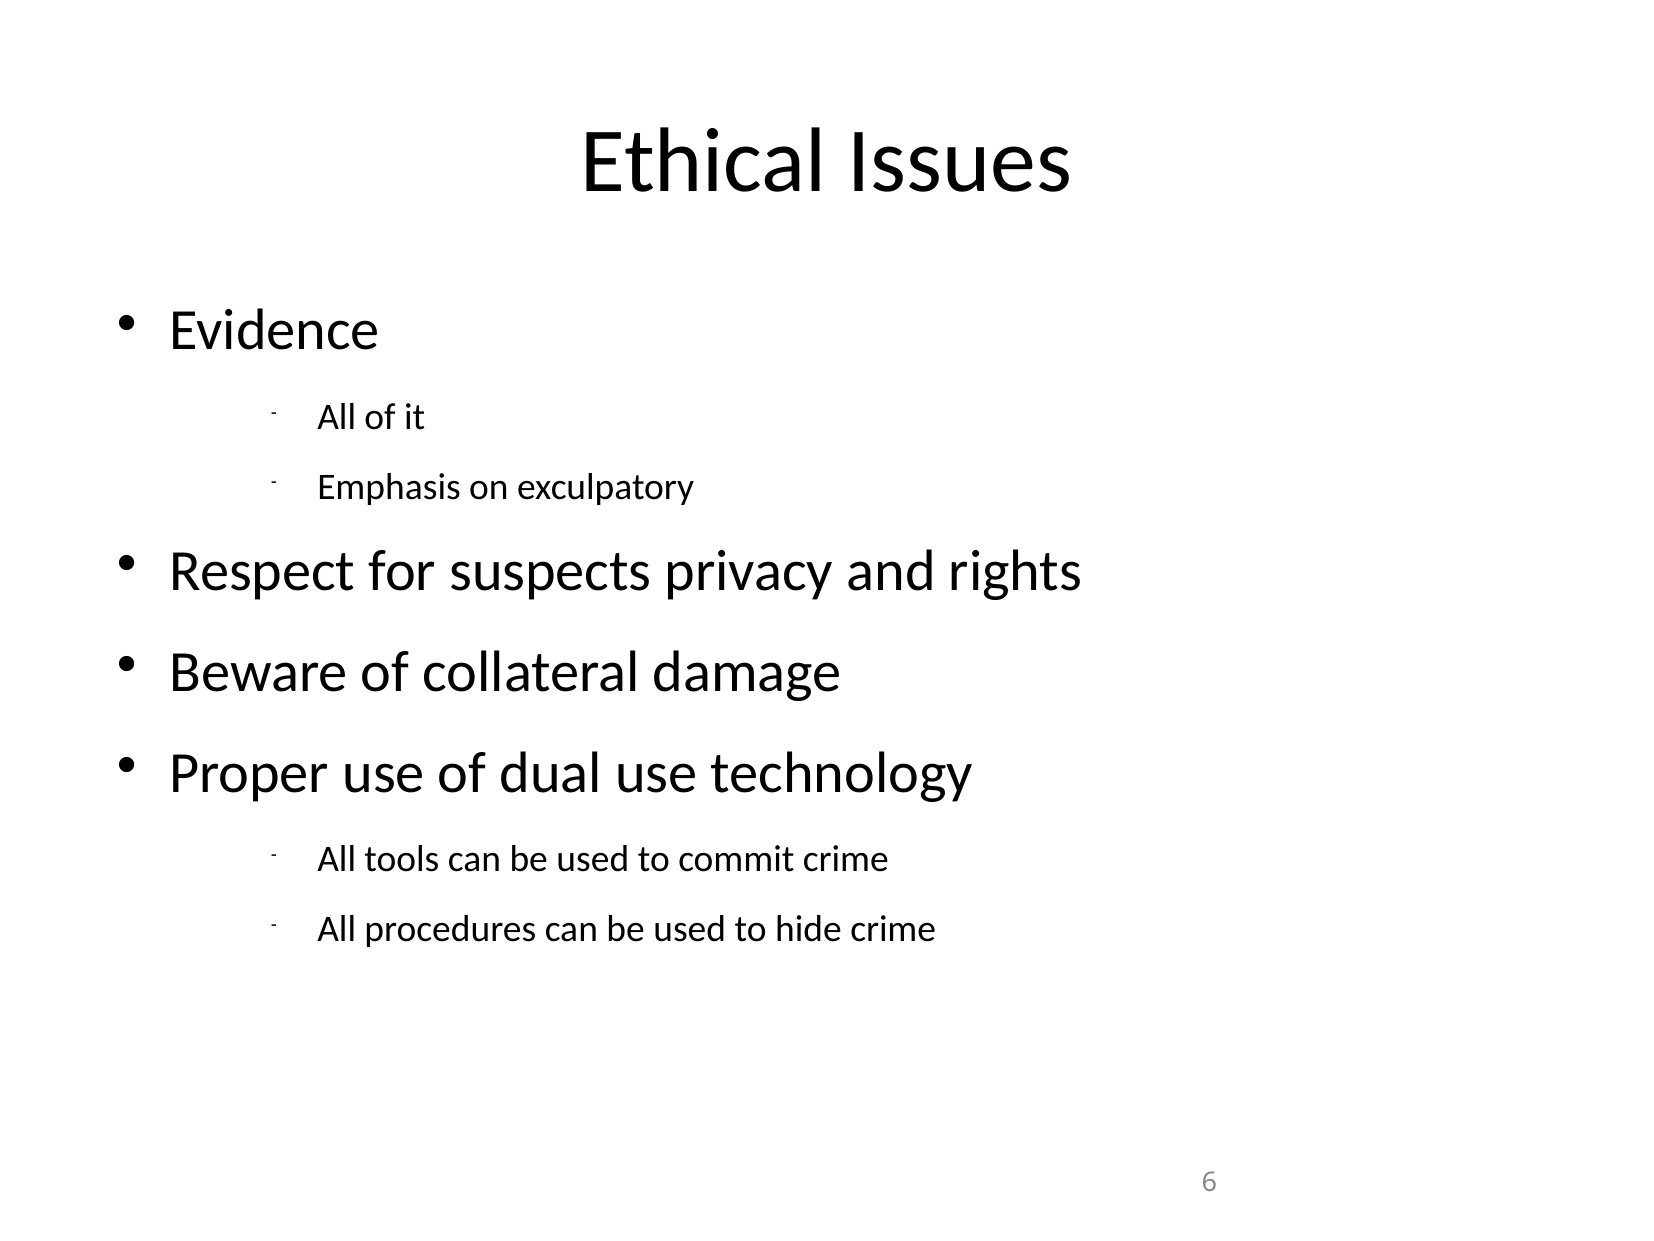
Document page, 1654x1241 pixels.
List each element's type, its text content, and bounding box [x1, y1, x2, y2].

text_box Evidence All of it Emphasis on exculpatory Respect for suspects privacy and rights Beware of collateral damage Proper use of dual use technology All tools can be used to commit crime All procedures can be used to hide crime [82, 290, 1571, 1017]
text_box <number> [1185, 1149, 1571, 1216]
text_box Ethical Issues [82, 91, 1571, 216]
